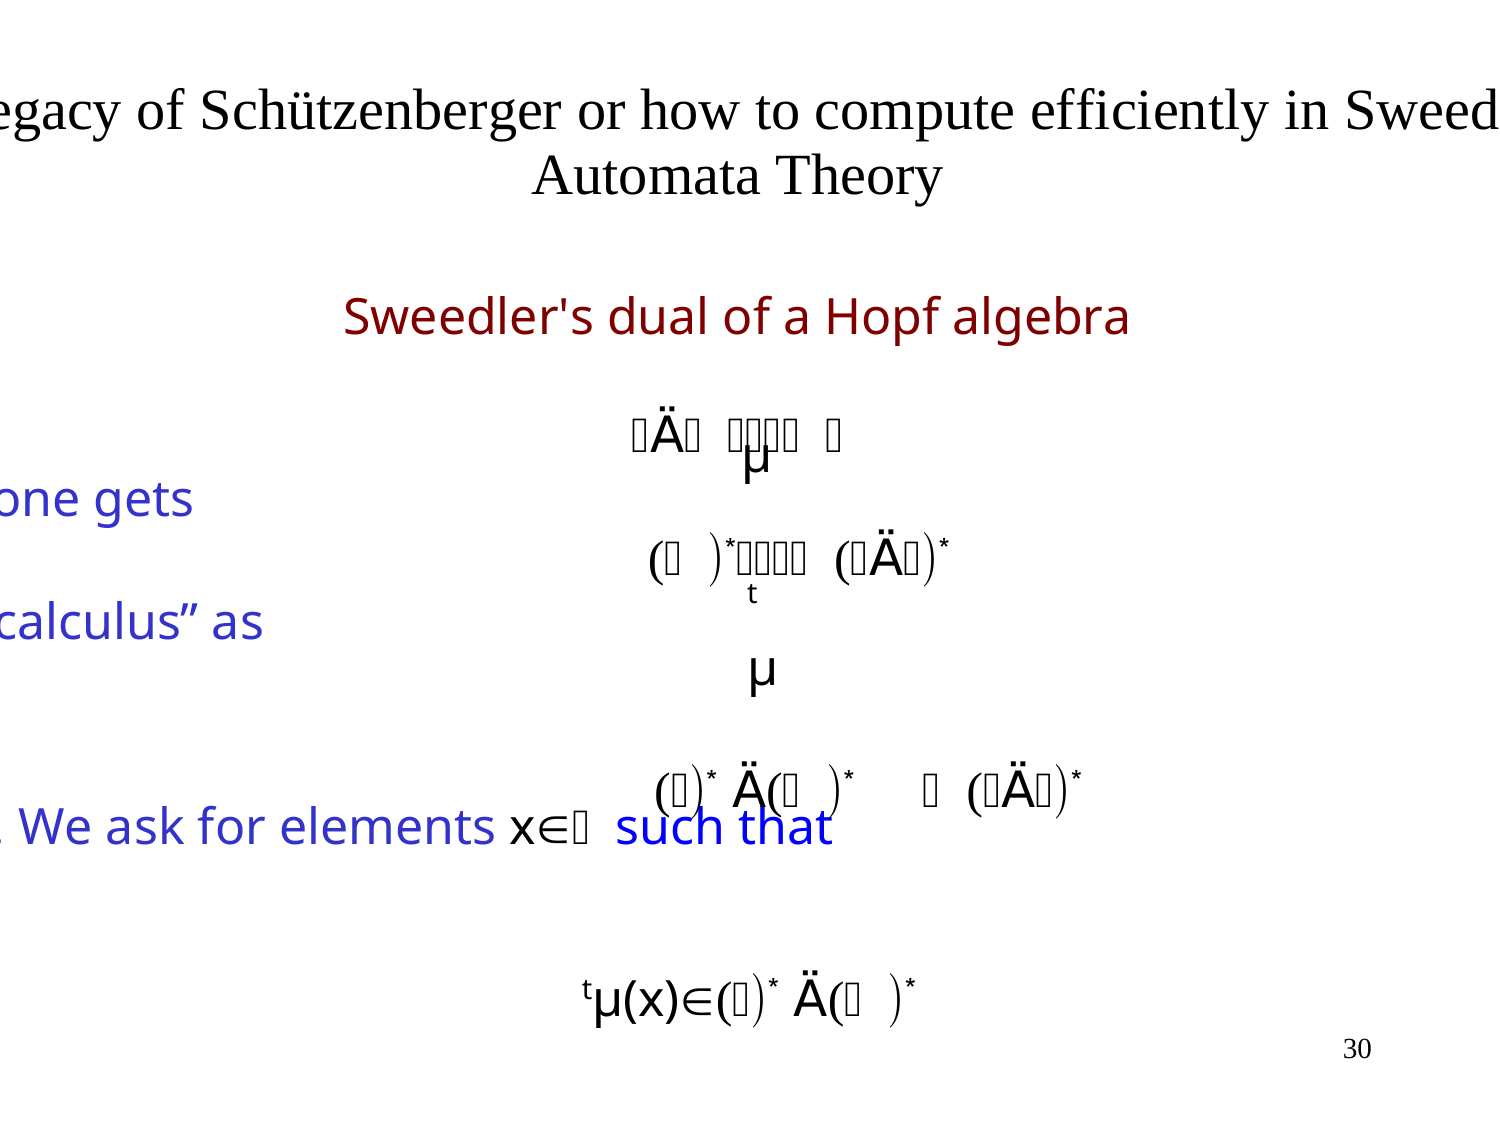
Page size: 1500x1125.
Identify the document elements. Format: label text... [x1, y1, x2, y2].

text_box (A part of) The legacy of Schützenberger or how to compute efficiently in Sweedler's duals using Automata Theory Sweedler's dual of a Hopf algebra i) Multiplication Ä   ii) By dualization one gets ( )* (Ä)* but not a “stable calculus” as (strict in general). We ask for elements x such that [0, 70, 1500, 868]
text_box tµ [732, 561, 801, 635]
text_box µ [726, 413, 785, 485]
text_box tµ(x)()* Ä( )* [567, 956, 981, 1034]
text_box ()* Ä( )*  (Ä)* [572, 755, 1164, 857]
